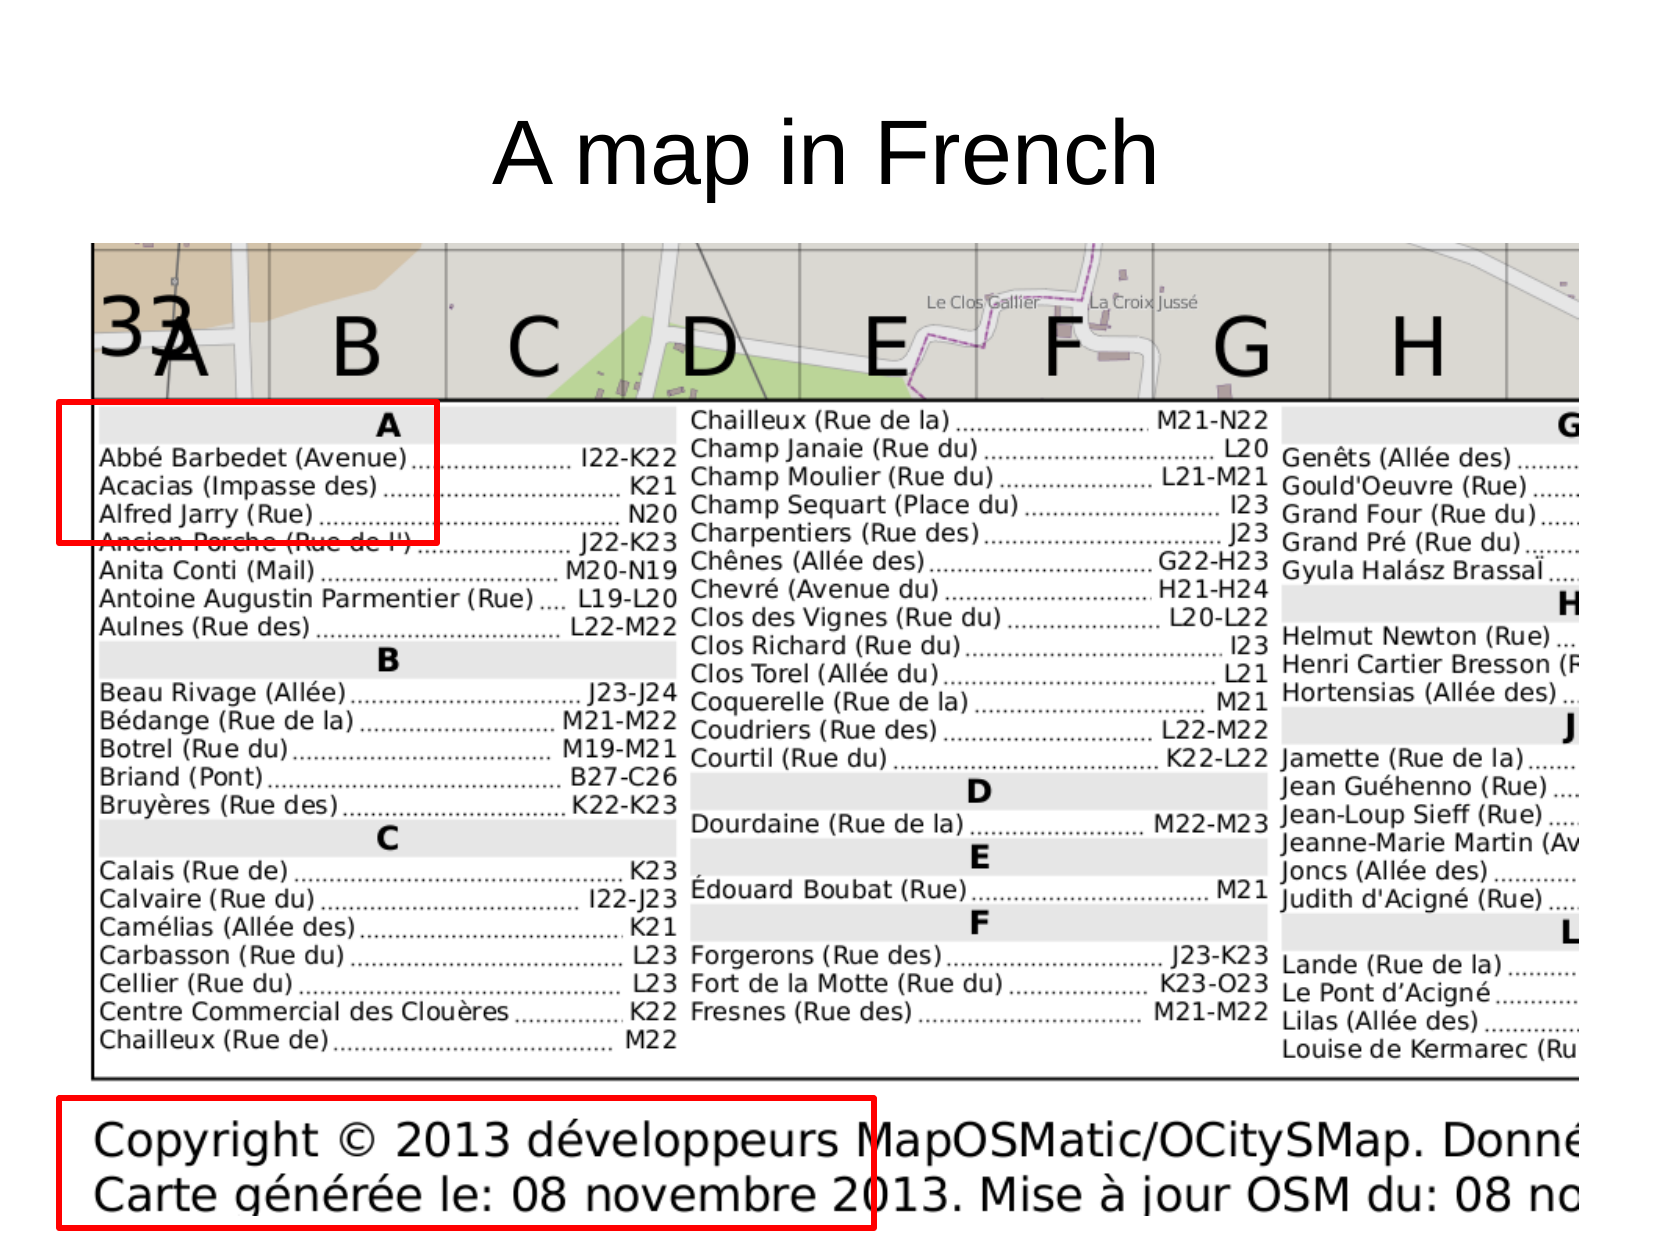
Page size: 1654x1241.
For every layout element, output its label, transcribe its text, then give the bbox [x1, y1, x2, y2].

picture [82, 405, 434, 540]
picture [82, 1101, 871, 1216]
title A map in French [82, 49, 1571, 243]
picture [82, 243, 1579, 1216]
